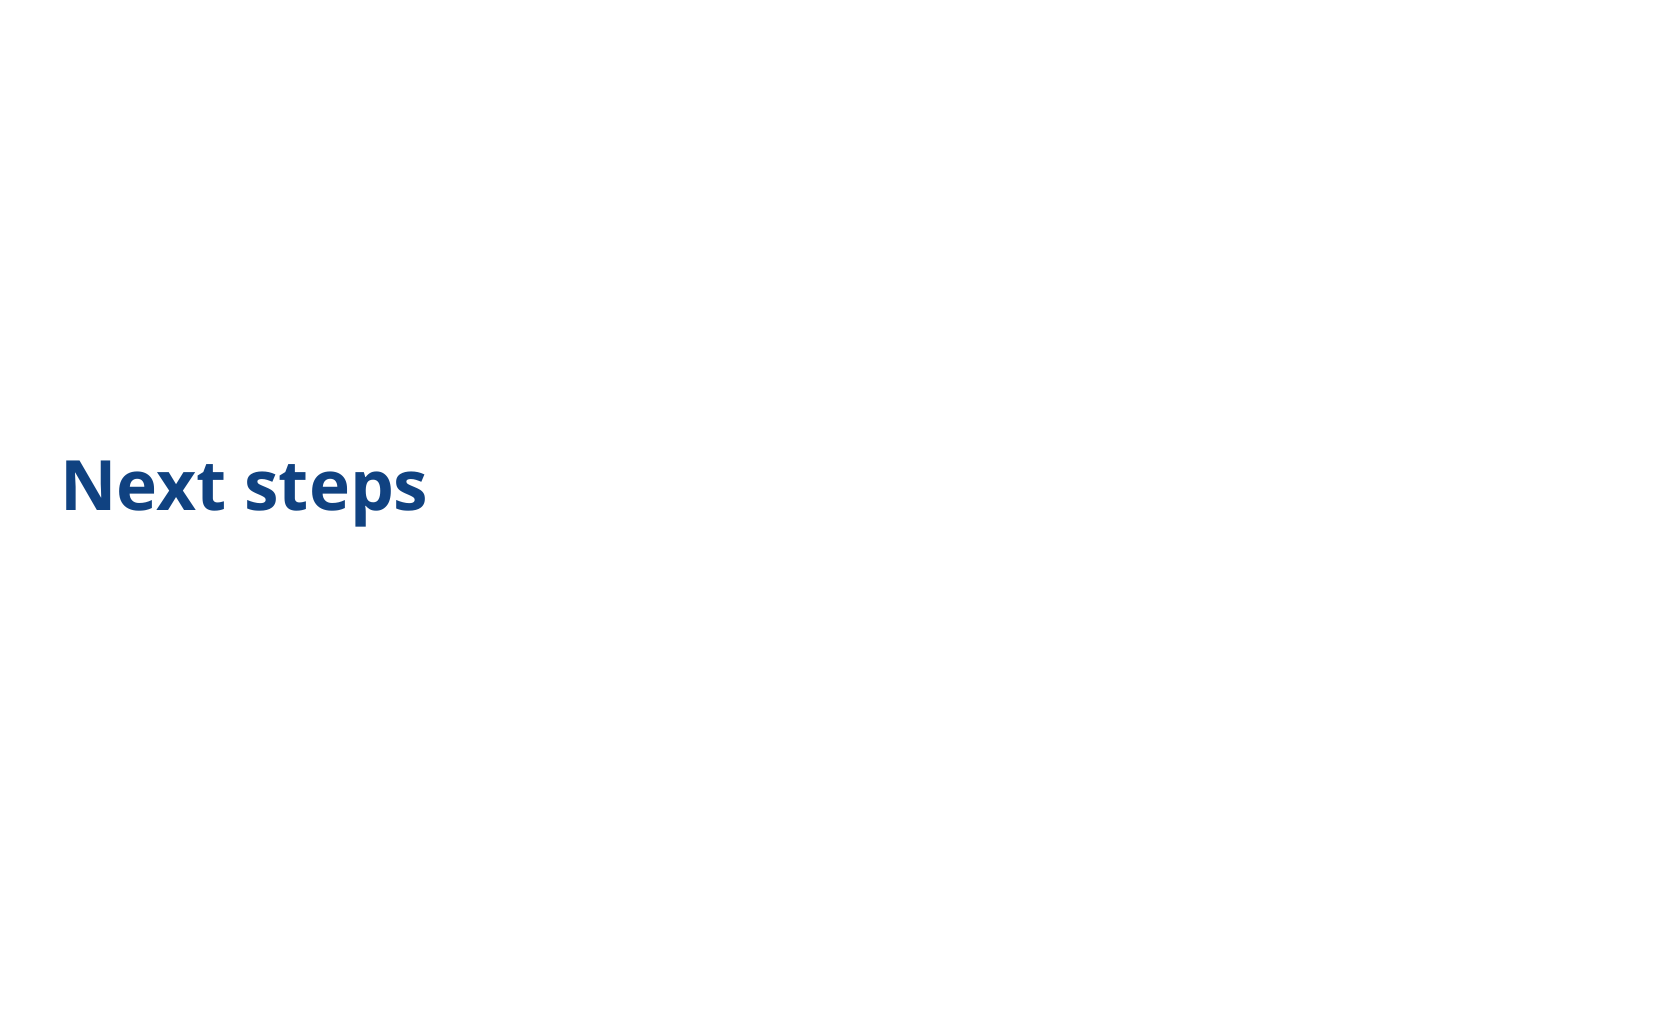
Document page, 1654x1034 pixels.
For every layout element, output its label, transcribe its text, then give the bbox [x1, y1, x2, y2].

title Next steps [60, 408, 1528, 559]
